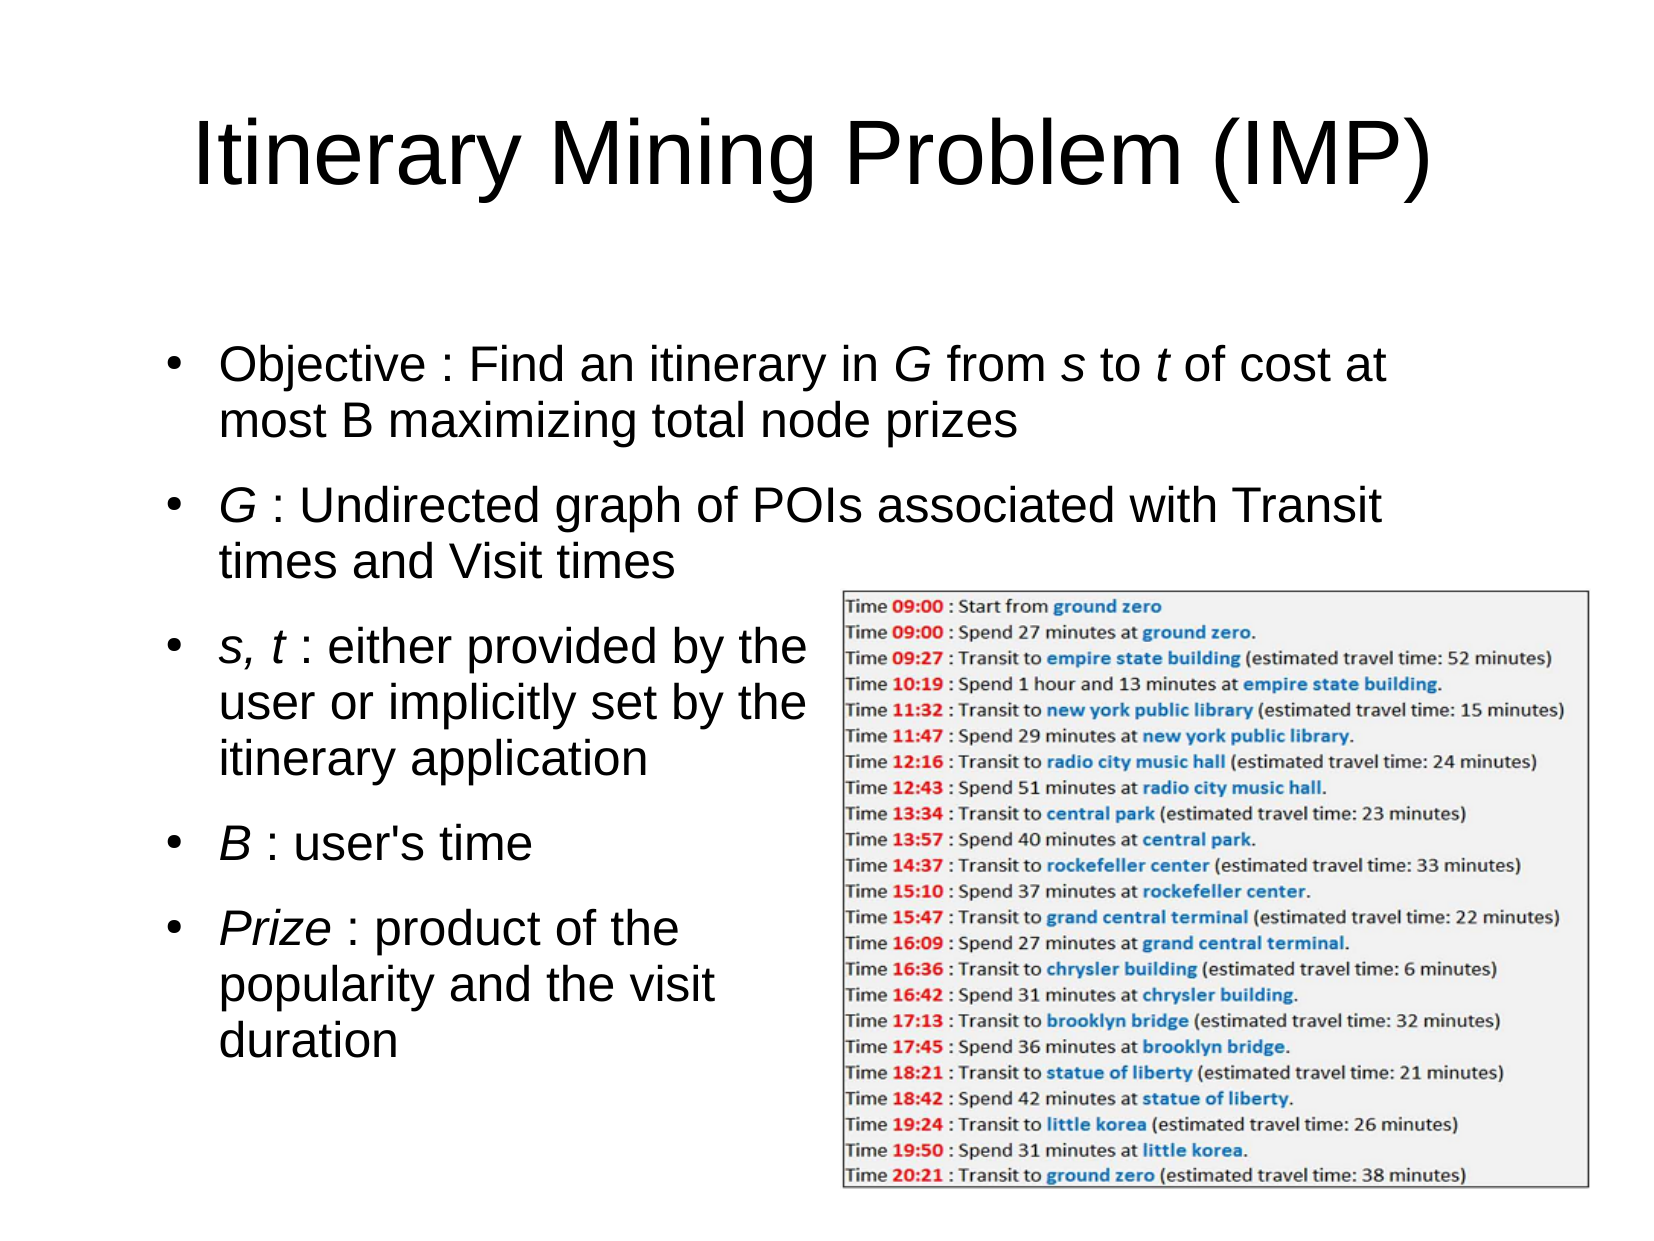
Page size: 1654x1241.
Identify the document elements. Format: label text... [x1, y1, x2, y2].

title Itinerary Mining Problem (IMP) [82, 49, 1571, 257]
list Objective : Find an itinerary in G from s to t of cost at most B maximizing total node prizes G : Undirected graph of POIs associated with Transit times and Visit times s, t : either provided by the user or implicitly set by the itinerary application B : user's time Prize : product of the popularity and the visit duration [147, 336, 1506, 1068]
picture [840, 588, 1591, 1189]
